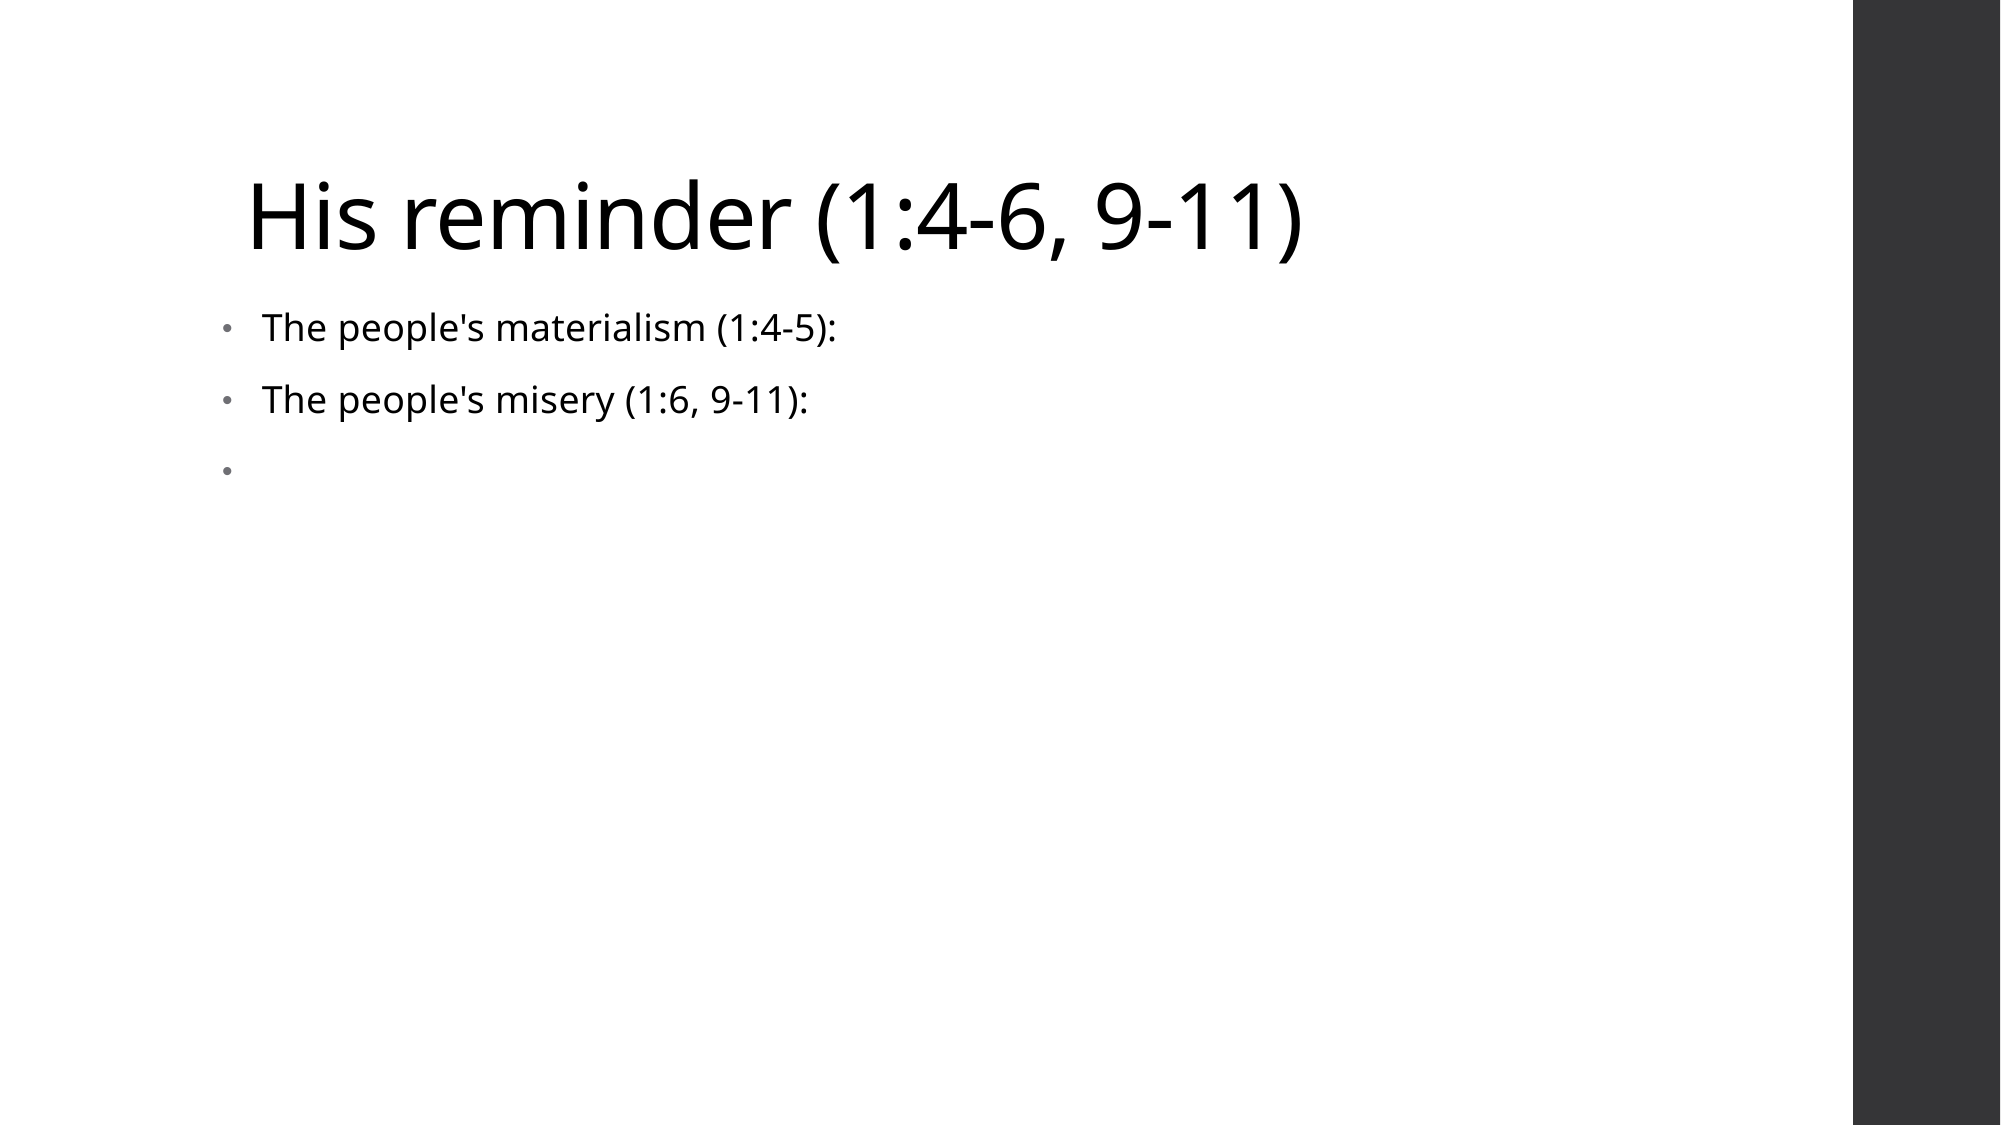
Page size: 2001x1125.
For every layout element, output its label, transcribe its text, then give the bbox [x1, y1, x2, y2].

title His reminder (1:4-6, 9-11) [206, 60, 1797, 278]
list The people's materialism (1:4-5): The people's misery (1:6, 9-11): [206, 299, 1617, 1014]
